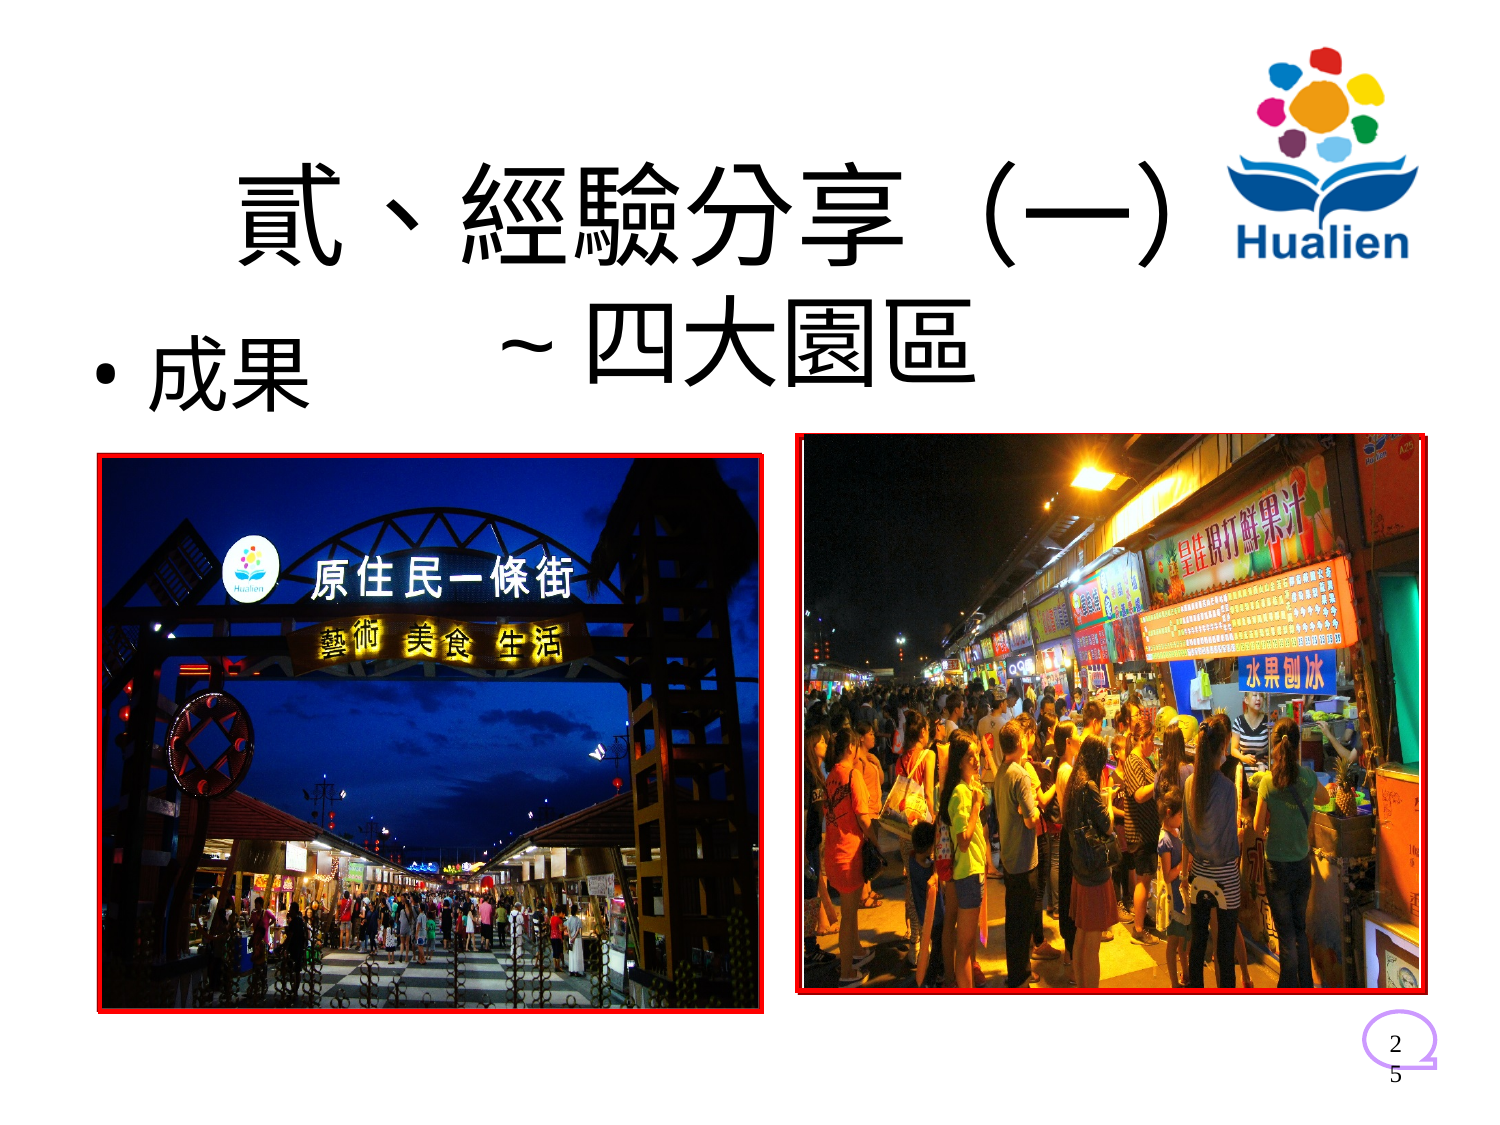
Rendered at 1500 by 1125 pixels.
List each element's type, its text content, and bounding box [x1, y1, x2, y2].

picture [102, 458, 758, 1008]
title 貳、經驗分享（一） ~四大園區 [64, 137, 1415, 325]
picture [1222, 42, 1424, 264]
list 成果 [923, 325, 946, 330]
list 成果 [597, 325, 664, 369]
list 成果 [795, 325, 864, 376]
picture [804, 434, 1419, 988]
text_box 25 [1364, 1011, 1436, 1068]
list 成果 [75, 314, 1426, 1006]
